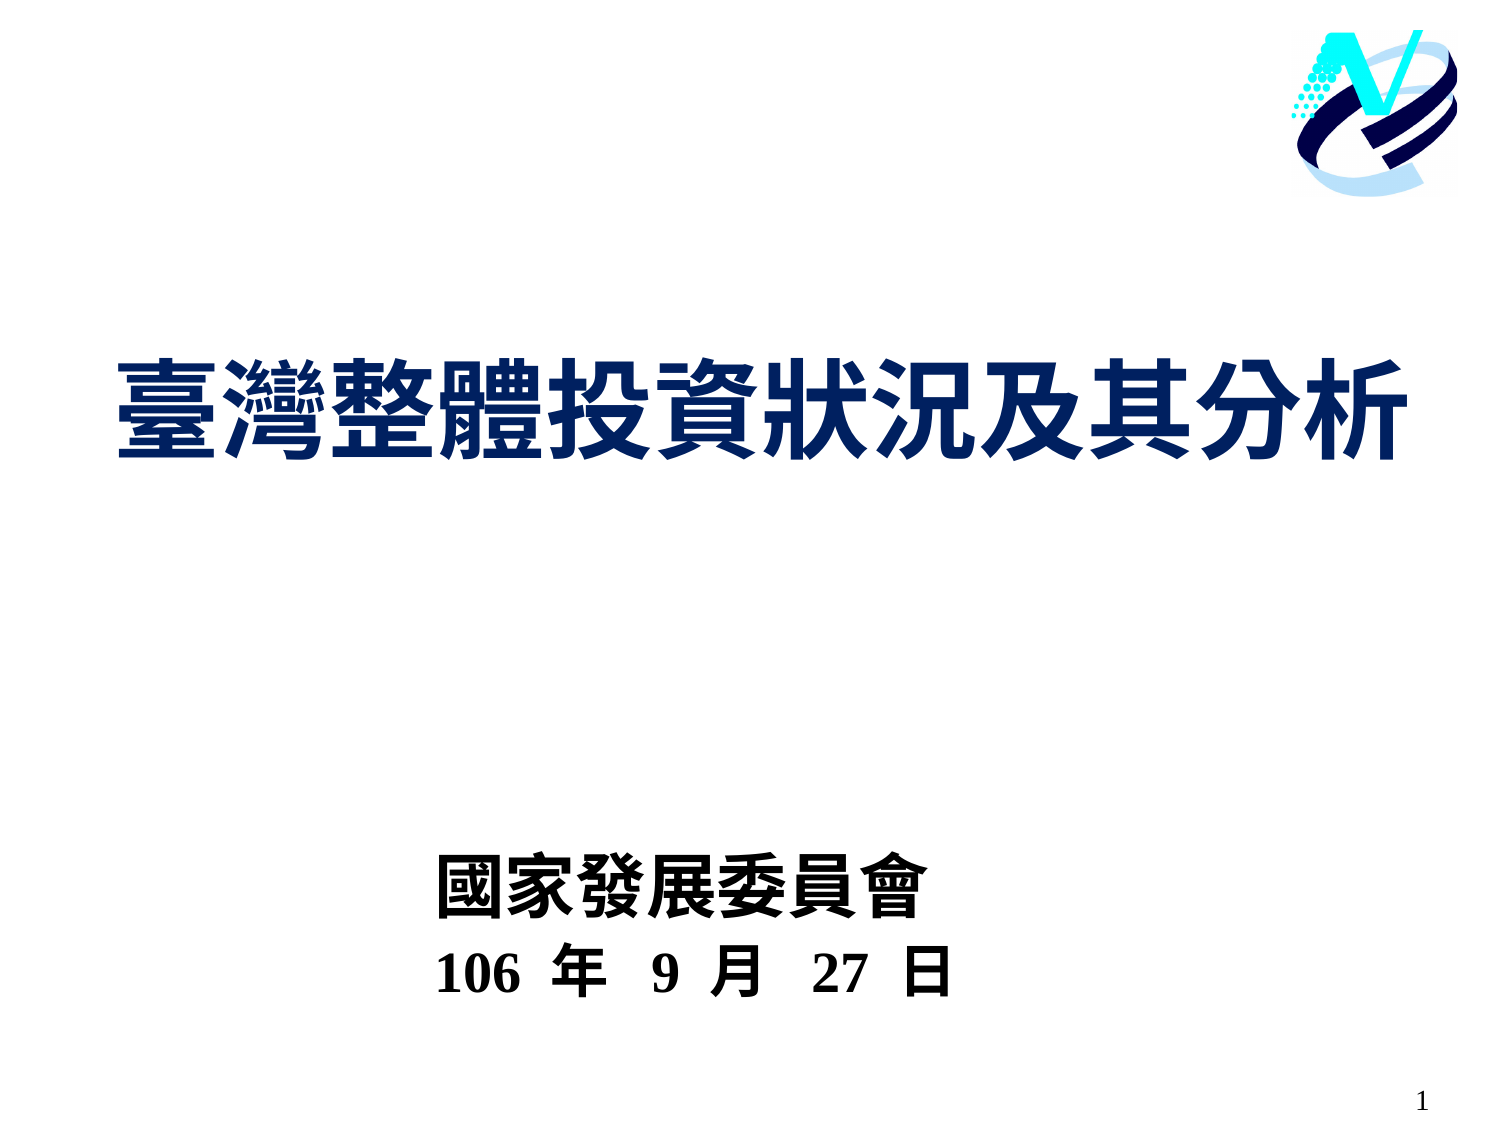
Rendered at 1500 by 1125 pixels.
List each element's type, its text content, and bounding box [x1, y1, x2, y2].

picture [1291, 30, 1458, 197]
text_box 國家發展委員會 106 年 9 月 27 日 [419, 833, 1105, 1014]
title 臺灣整體投資狀況及其分析 [76, 290, 1447, 610]
